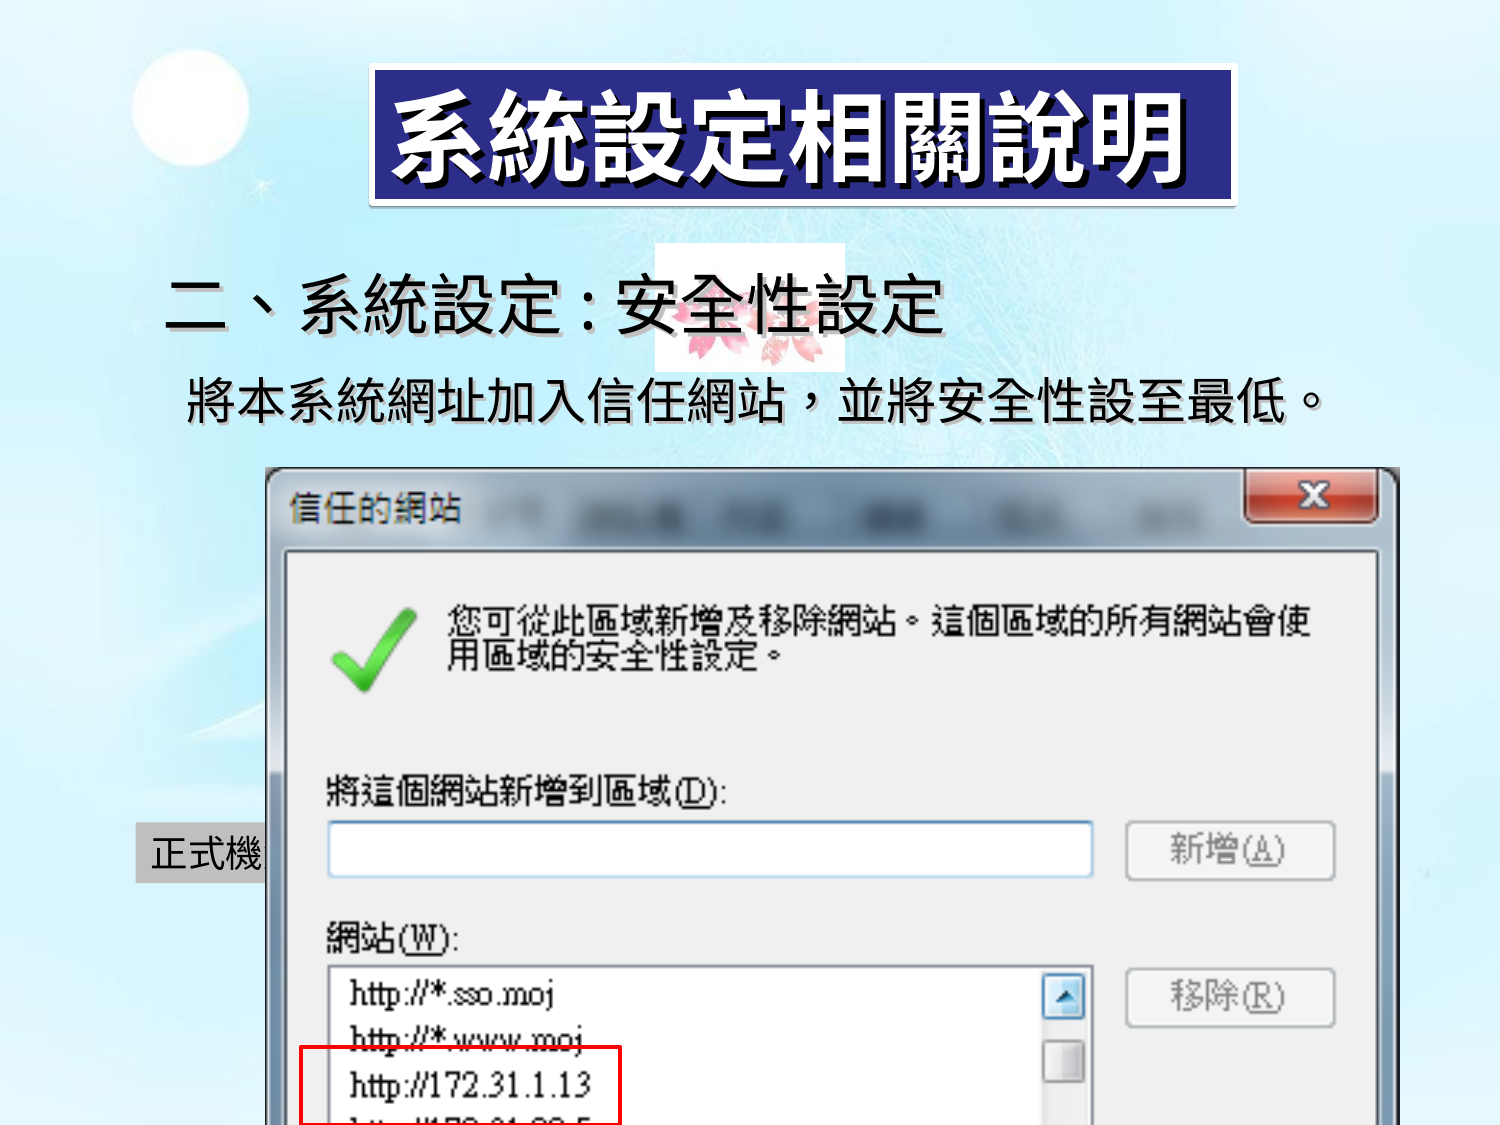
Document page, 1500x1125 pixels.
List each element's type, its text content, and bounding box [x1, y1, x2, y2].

text_box 正式機網址: https://eth.moj.gov.tw/aaclob [135, 822, 265, 884]
title 系統設定相關說明 [372, 66, 1235, 203]
text_box 將本系統網址加入信任網站，並將安全性設至最低。 [171, 361, 1404, 438]
picture [0, 0, 1500, 1125]
text_box 二、系統設定:安全性設定 [147, 255, 934, 352]
picture [303, 1049, 618, 1123]
